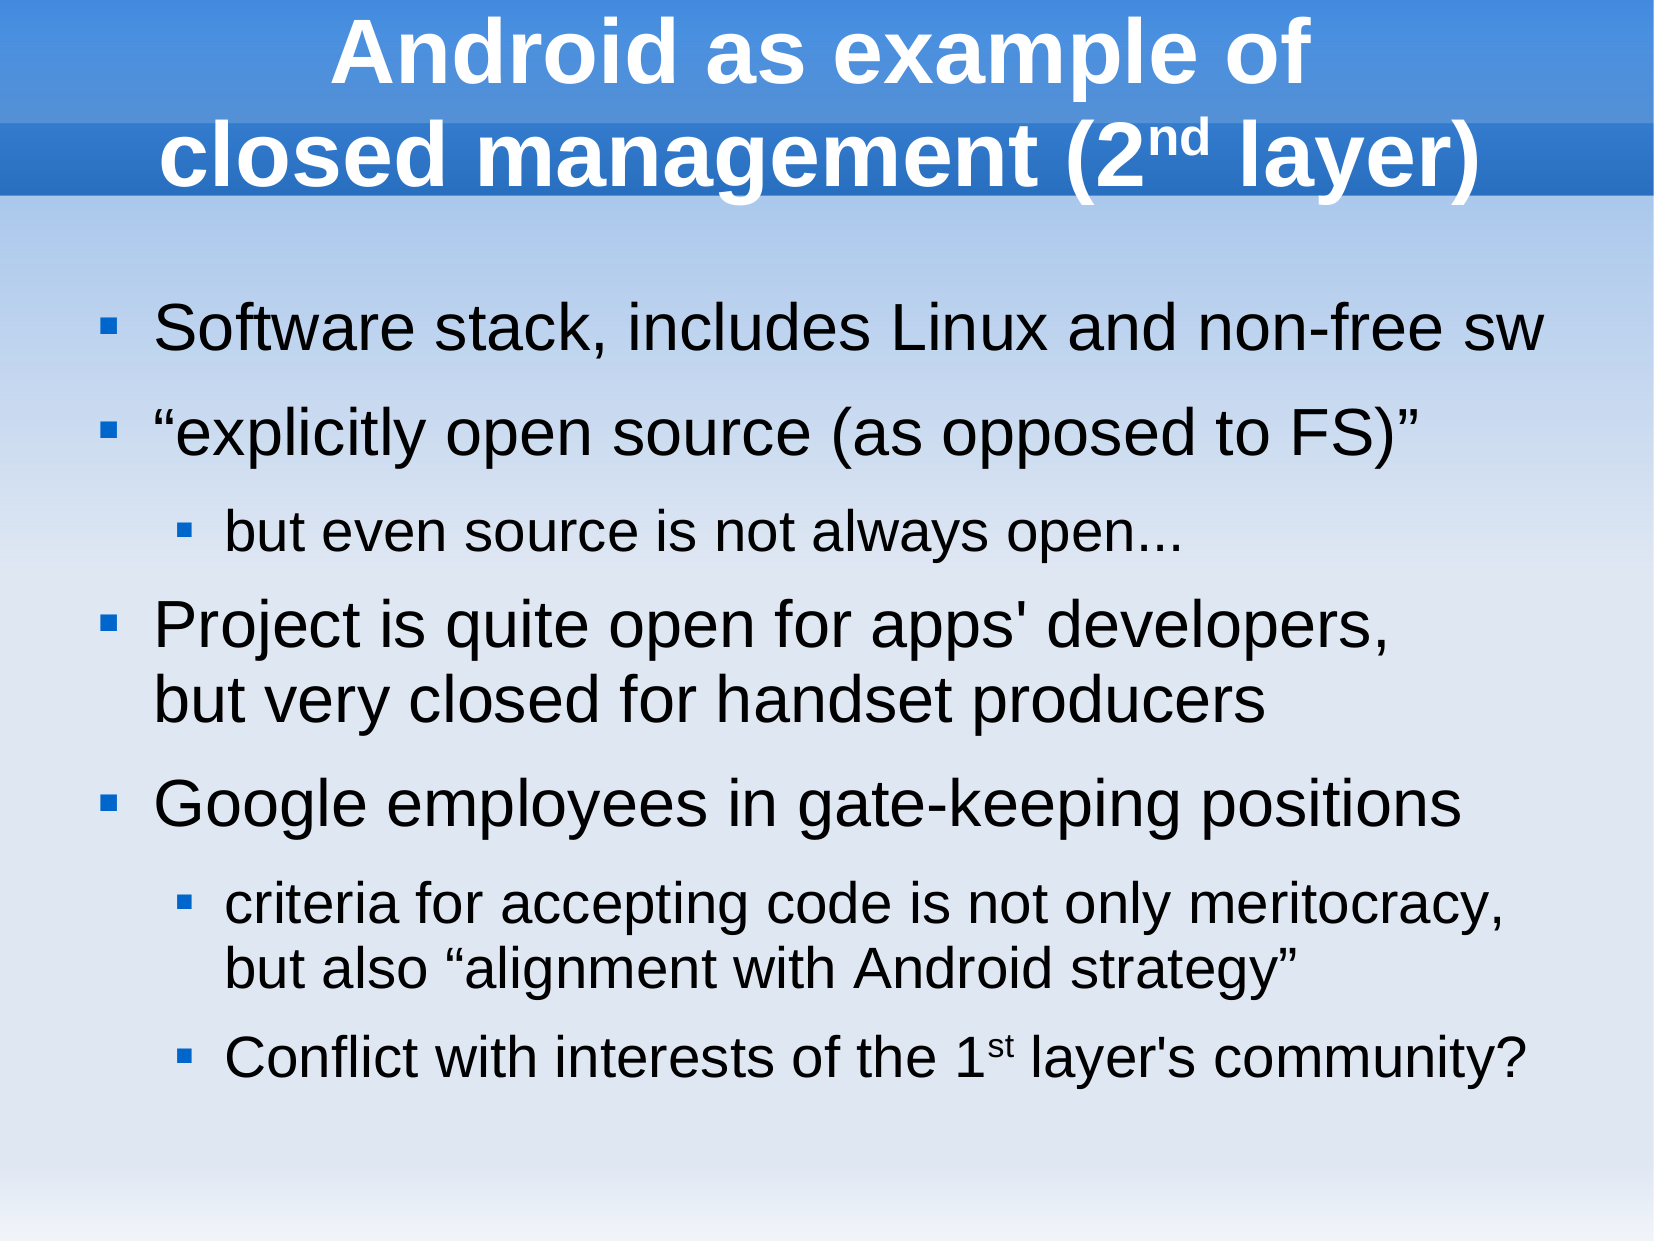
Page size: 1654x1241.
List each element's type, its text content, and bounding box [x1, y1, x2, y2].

picture [0, 0, 1654, 1241]
title Android as example of closed management (2nd layer) [76, 0, 1565, 208]
list Software stack, includes Linux and non-free sw “explicitly open source (as opposed to FS)” but even source is not always open... Project is quite open for apps' developers, but very closed for handset producers Google employees in gate-keeping positions criteria for accepting code is not only meritocracy, but also “alignment with Android strategy” Conflict with interests of the 1st layer's community? [82, 290, 1571, 1094]
